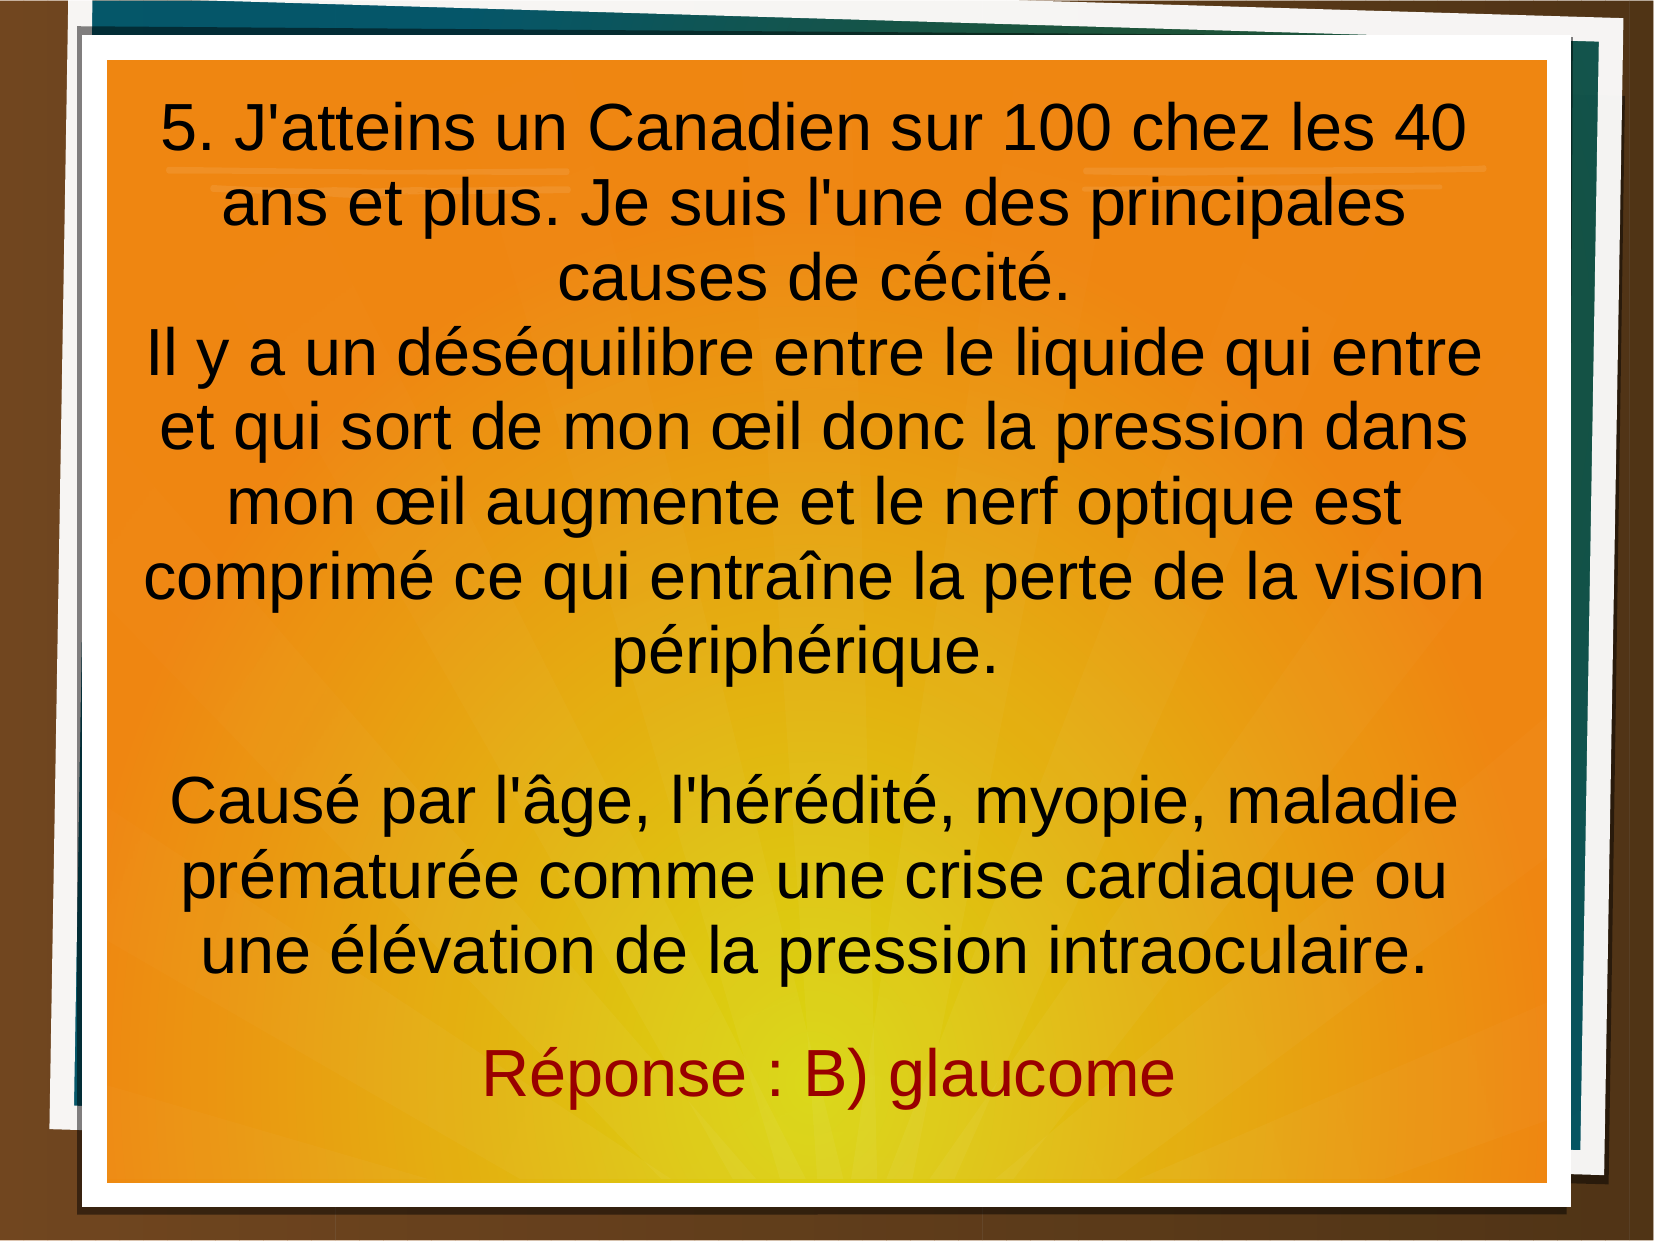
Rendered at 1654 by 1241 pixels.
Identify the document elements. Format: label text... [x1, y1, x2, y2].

text_box Réponse : B) glaucome [224, 1035, 1453, 1111]
title 5. J'atteins un Canadien sur 100 chez les 40 ans et plus. Je suis l'une des principales causes de cécité. Il y a un déséquilibre entre le liquide qui entre et qui sort de mon œil donc la pression dans mon œil augmente et le nerf optique est comprimé ce qui entraîne la perte de la vision périphérique. Causé par l'âge, l'hérédité, myopie, maladie prématurée comme une crise cardiaque ou une élévation de la pression intraoculaire. [141, 49, 1489, 1028]
